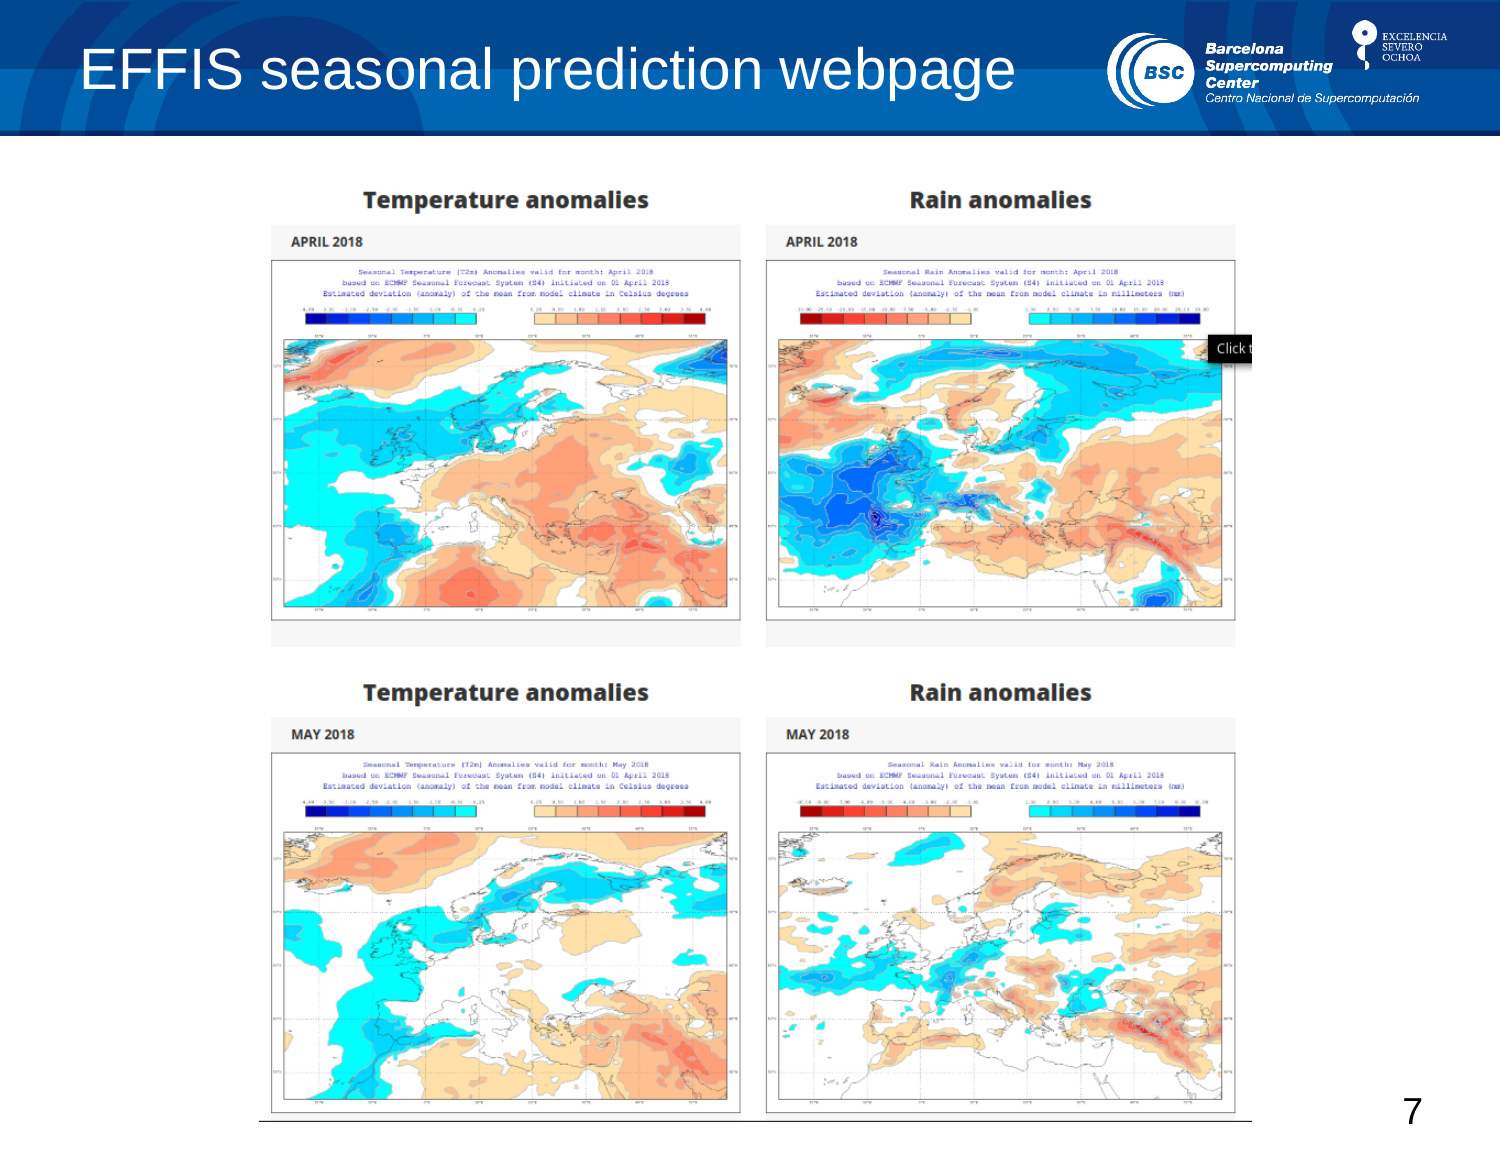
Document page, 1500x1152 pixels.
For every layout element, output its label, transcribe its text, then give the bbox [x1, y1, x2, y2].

picture [259, 172, 1252, 1123]
title EFFIS seasonal prediction webpage [65, 23, 1081, 139]
picture [0, 0, 1500, 136]
